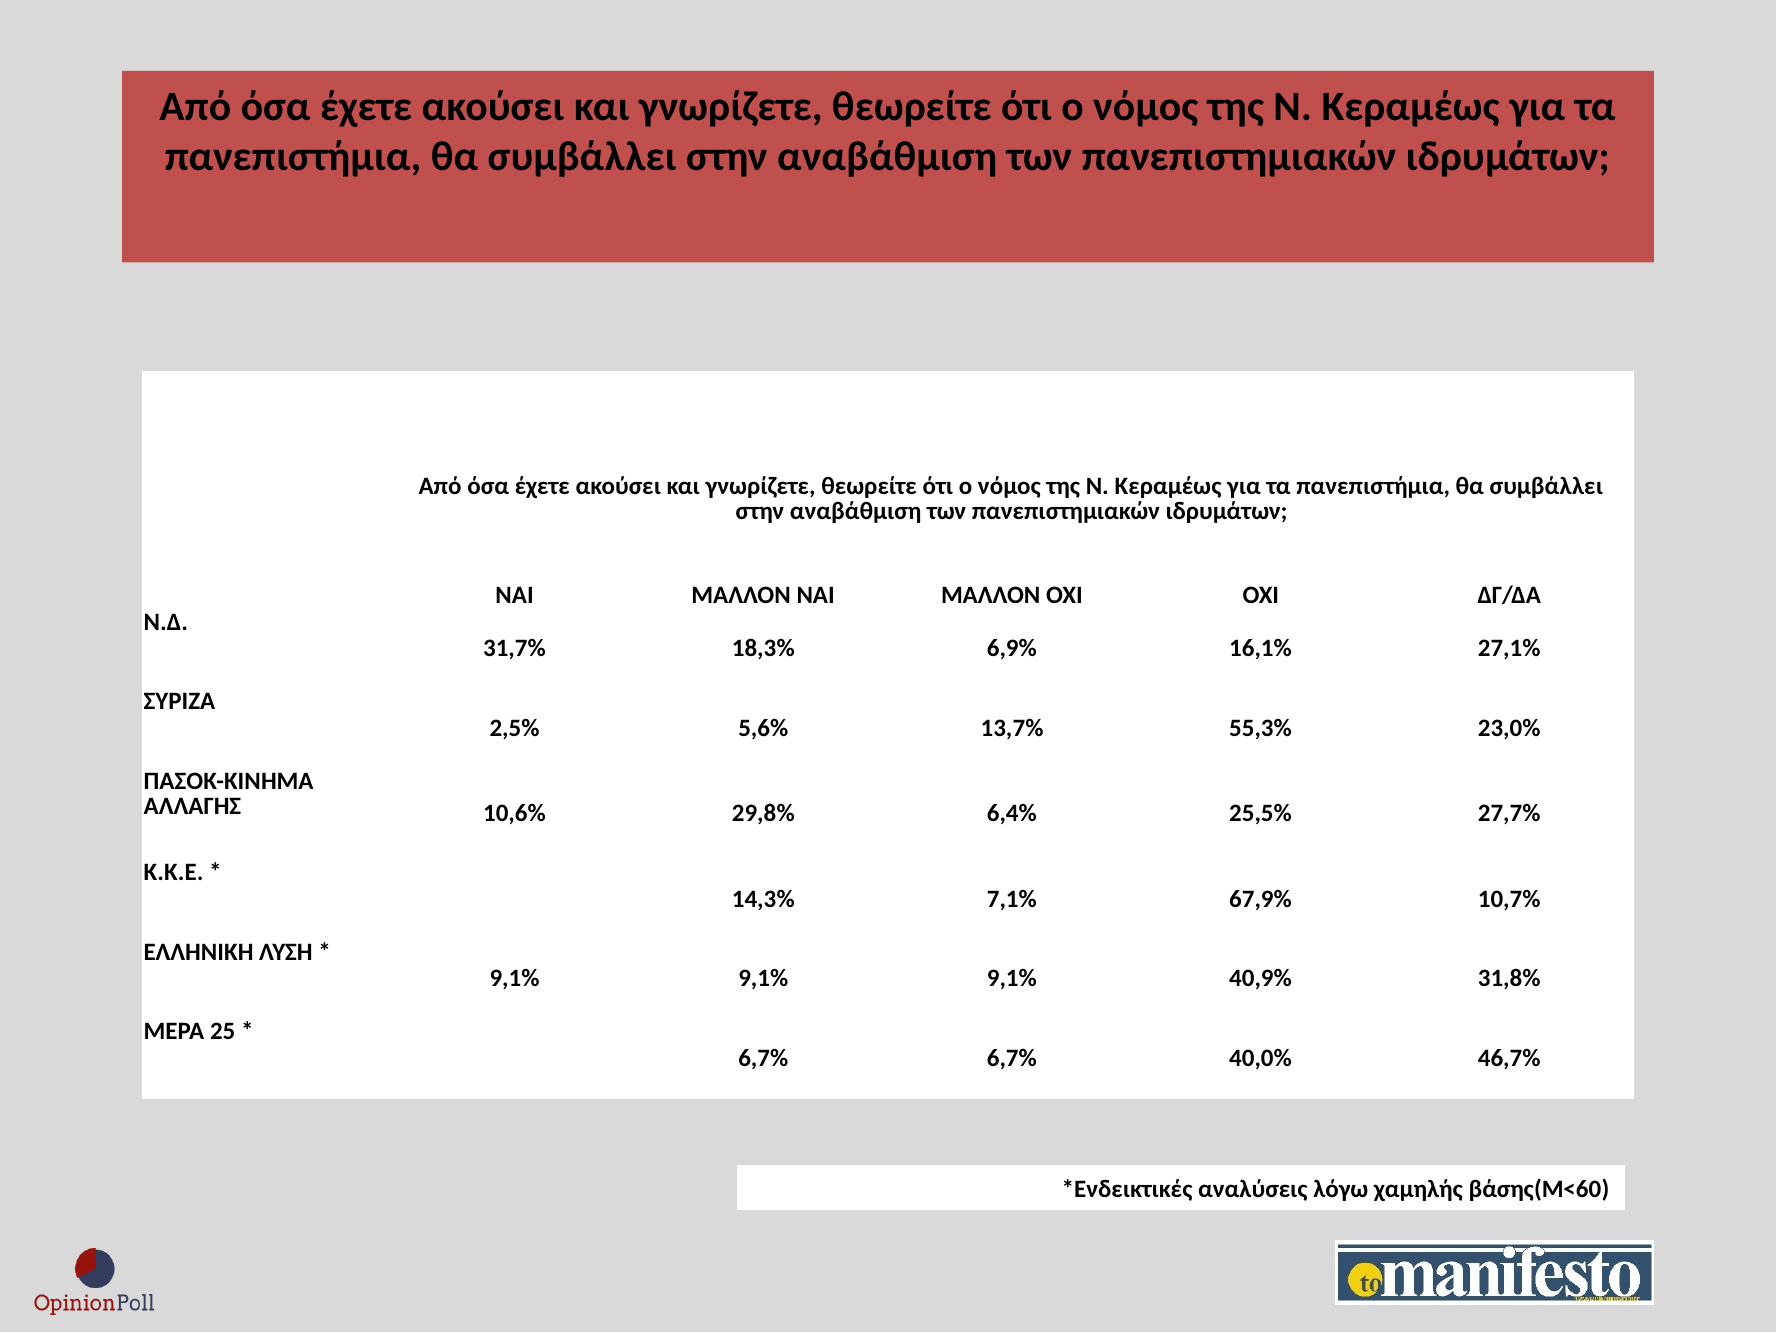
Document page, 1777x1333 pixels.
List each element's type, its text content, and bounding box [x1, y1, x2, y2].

table_cell 6,7% [639, 1019, 888, 1099]
table_cell 40,0% [1136, 1019, 1385, 1099]
text_box *Ενδεικτικές αναλύσεις λόγω χαμηλής βάσης(Μ<60) [737, 1165, 1625, 1210]
table_cell 31,8% [1385, 940, 1634, 1019]
table_cell 13,7% [888, 689, 1136, 769]
picture [29, 1243, 160, 1316]
table_cell [390, 860, 639, 940]
table_cell 9,1% [888, 940, 1136, 1019]
table_cell ΟΧΙ [1136, 525, 1385, 610]
table_cell 9,1% [639, 940, 888, 1019]
table_header [142, 371, 390, 610]
table_cell ΔΓ/ΔΑ [1385, 525, 1634, 610]
table_cell 27,7% [1385, 769, 1634, 860]
table_cell 40,9% [1136, 940, 1385, 1019]
table_cell 6,7% [888, 1019, 1136, 1099]
table_cell ΜΕΡΑ 25 * [142, 1019, 390, 1099]
table_cell 6,4% [888, 769, 1136, 860]
table_cell 25,5% [1136, 769, 1385, 860]
table_cell ΜΑΛΛΟΝ ΟΧΙ [888, 525, 1136, 610]
table_cell 18,3% [639, 610, 888, 689]
table_cell 7,1% [888, 860, 1136, 940]
table_cell ΕΛΛΗΝΙΚΗ ΛΥΣΗ * [142, 940, 390, 1019]
table_cell 16,1% [1136, 610, 1385, 689]
table_cell 6,9% [888, 610, 1136, 689]
table_cell 9,1% [390, 940, 639, 1019]
table_cell 23,0% [1385, 689, 1634, 769]
table_cell 14,3% [639, 860, 888, 940]
table_cell 2,5% [390, 689, 639, 769]
table_cell 31,7% [390, 610, 639, 689]
table_cell ΝΑΙ [390, 525, 639, 610]
table_cell ΠΑΣΟΚ-ΚΙΝΗΜΑ ΑΛΛΑΓΗΣ [142, 769, 390, 860]
table_cell 67,9% [1136, 860, 1385, 940]
table_cell 10,6% [390, 769, 639, 860]
table_cell 55,3% [1136, 689, 1385, 769]
title Από όσα έχετε ακούσει και γνωρίζετε, θεωρείτε ότι ο νόμος της Ν. Κεραμέως για τα πανεπιστήμια, θα συμβάλλει στην αναβάθμιση των πανεπιστημιακών ιδρυμάτων; [122, 70, 1654, 263]
table_cell 5,6% [639, 689, 888, 769]
table_cell Κ.Κ.Ε. * [142, 860, 390, 940]
table_cell [390, 1019, 639, 1099]
table_cell ΣΥΡΙΖΑ [142, 689, 390, 769]
table_cell 46,7% [1385, 1019, 1634, 1099]
table_cell Ν.Δ. [142, 610, 390, 689]
table_cell 10,7% [1385, 860, 1634, 940]
table_cell 29,8% [639, 769, 888, 860]
picture [1335, 1240, 1654, 1305]
table_cell ΜΑΛΛΟΝ ΝΑΙ [639, 525, 888, 610]
table_header Από όσα έχετε ακούσει και γνωρίζετε, θεωρείτε ότι ο νόμος της Ν. Κεραμέως για τα πανεπιστήμια, θα συμβάλλει στην αναβάθμιση των πανεπιστημιακών ιδρυμάτων; [390, 371, 1634, 525]
table_cell 27,1% [1385, 610, 1634, 689]
